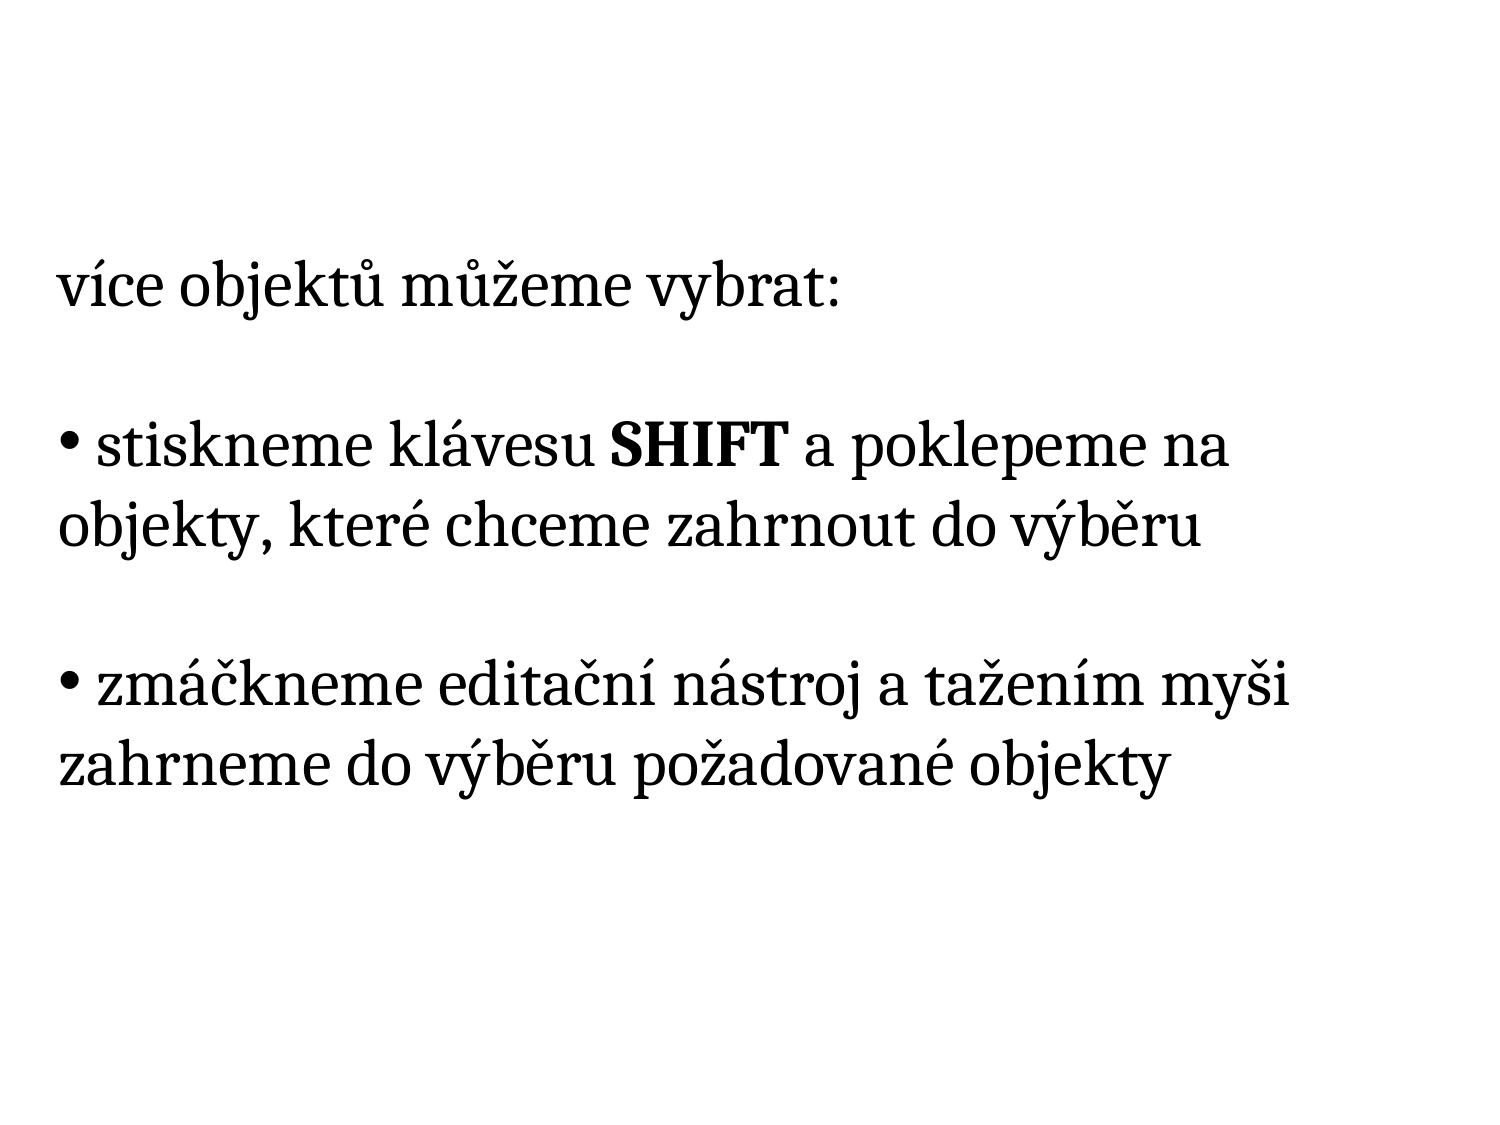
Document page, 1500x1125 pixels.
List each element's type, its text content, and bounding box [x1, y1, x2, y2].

text_box více objektů můžeme vybrat: stiskneme klávesu SHIFT a poklepeme na objekty, které chceme zahrnout do výběru zmáčkneme editační nástroj a tažením myši zahrneme do výběru požadované objekty [0, 231, 1500, 887]
